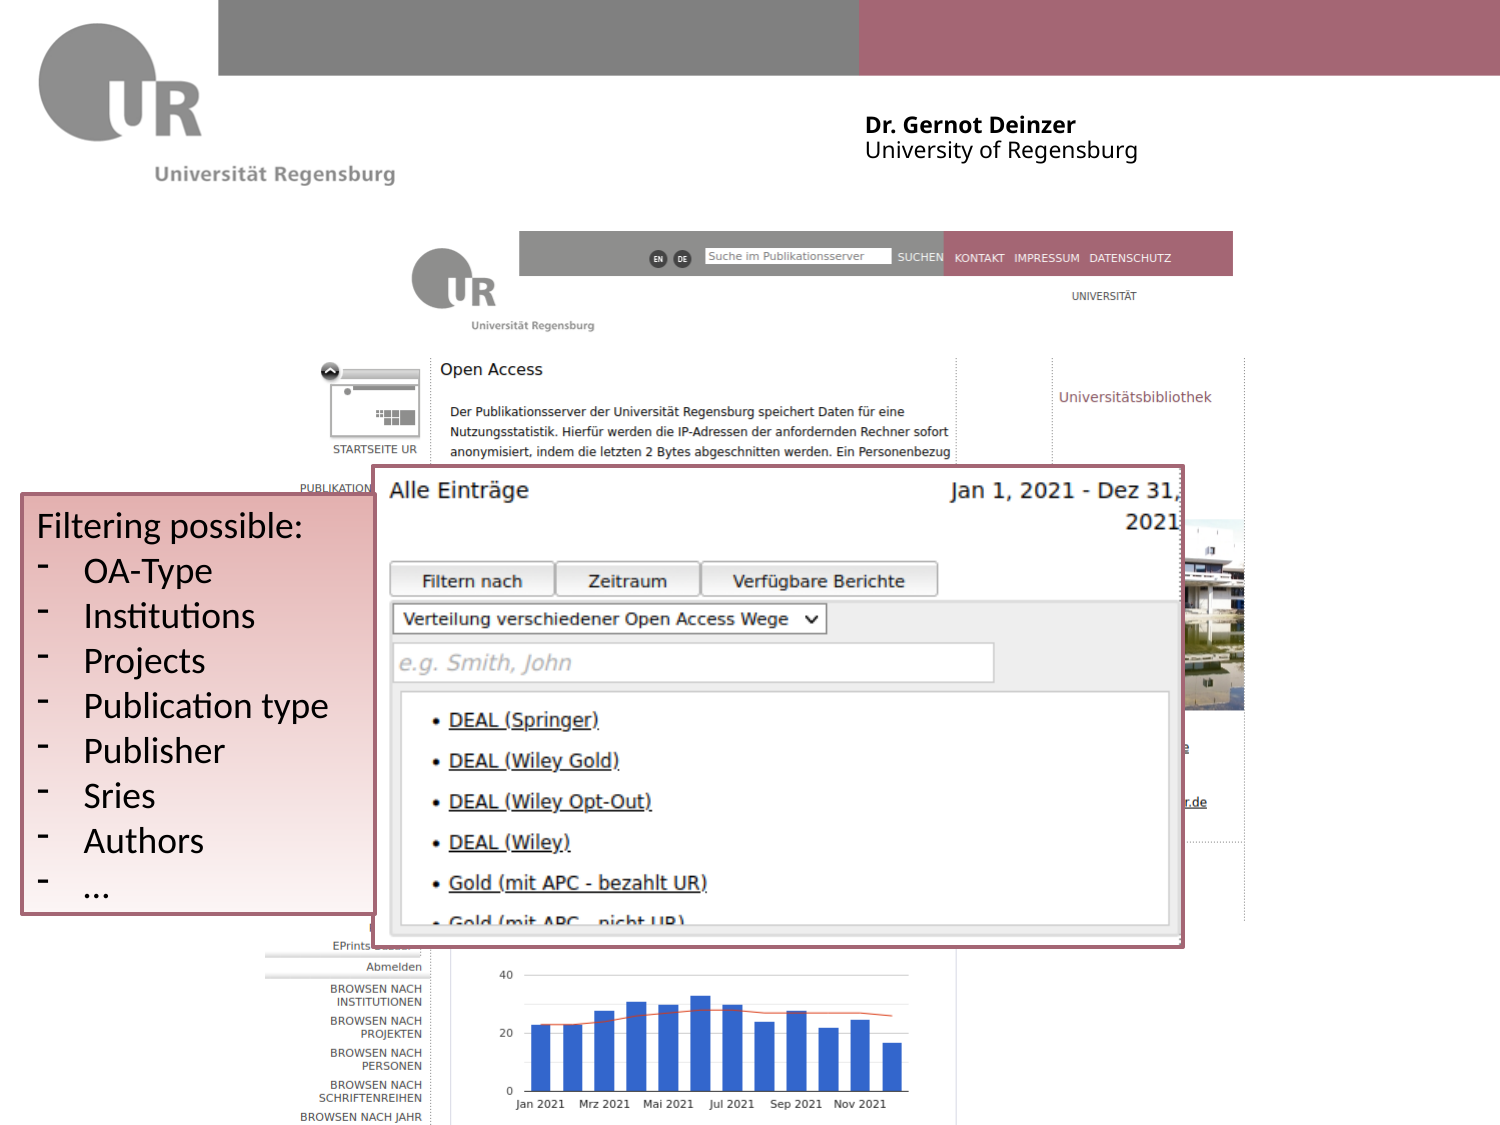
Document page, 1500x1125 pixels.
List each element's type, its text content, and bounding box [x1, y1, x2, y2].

picture [374, 468, 1181, 945]
picture [17, 18, 419, 209]
text_box Filtering possible: OA-Type Institutions Projects Publication type Publisher Sries Authors … [22, 494, 375, 914]
picture [265, 231, 1291, 1125]
